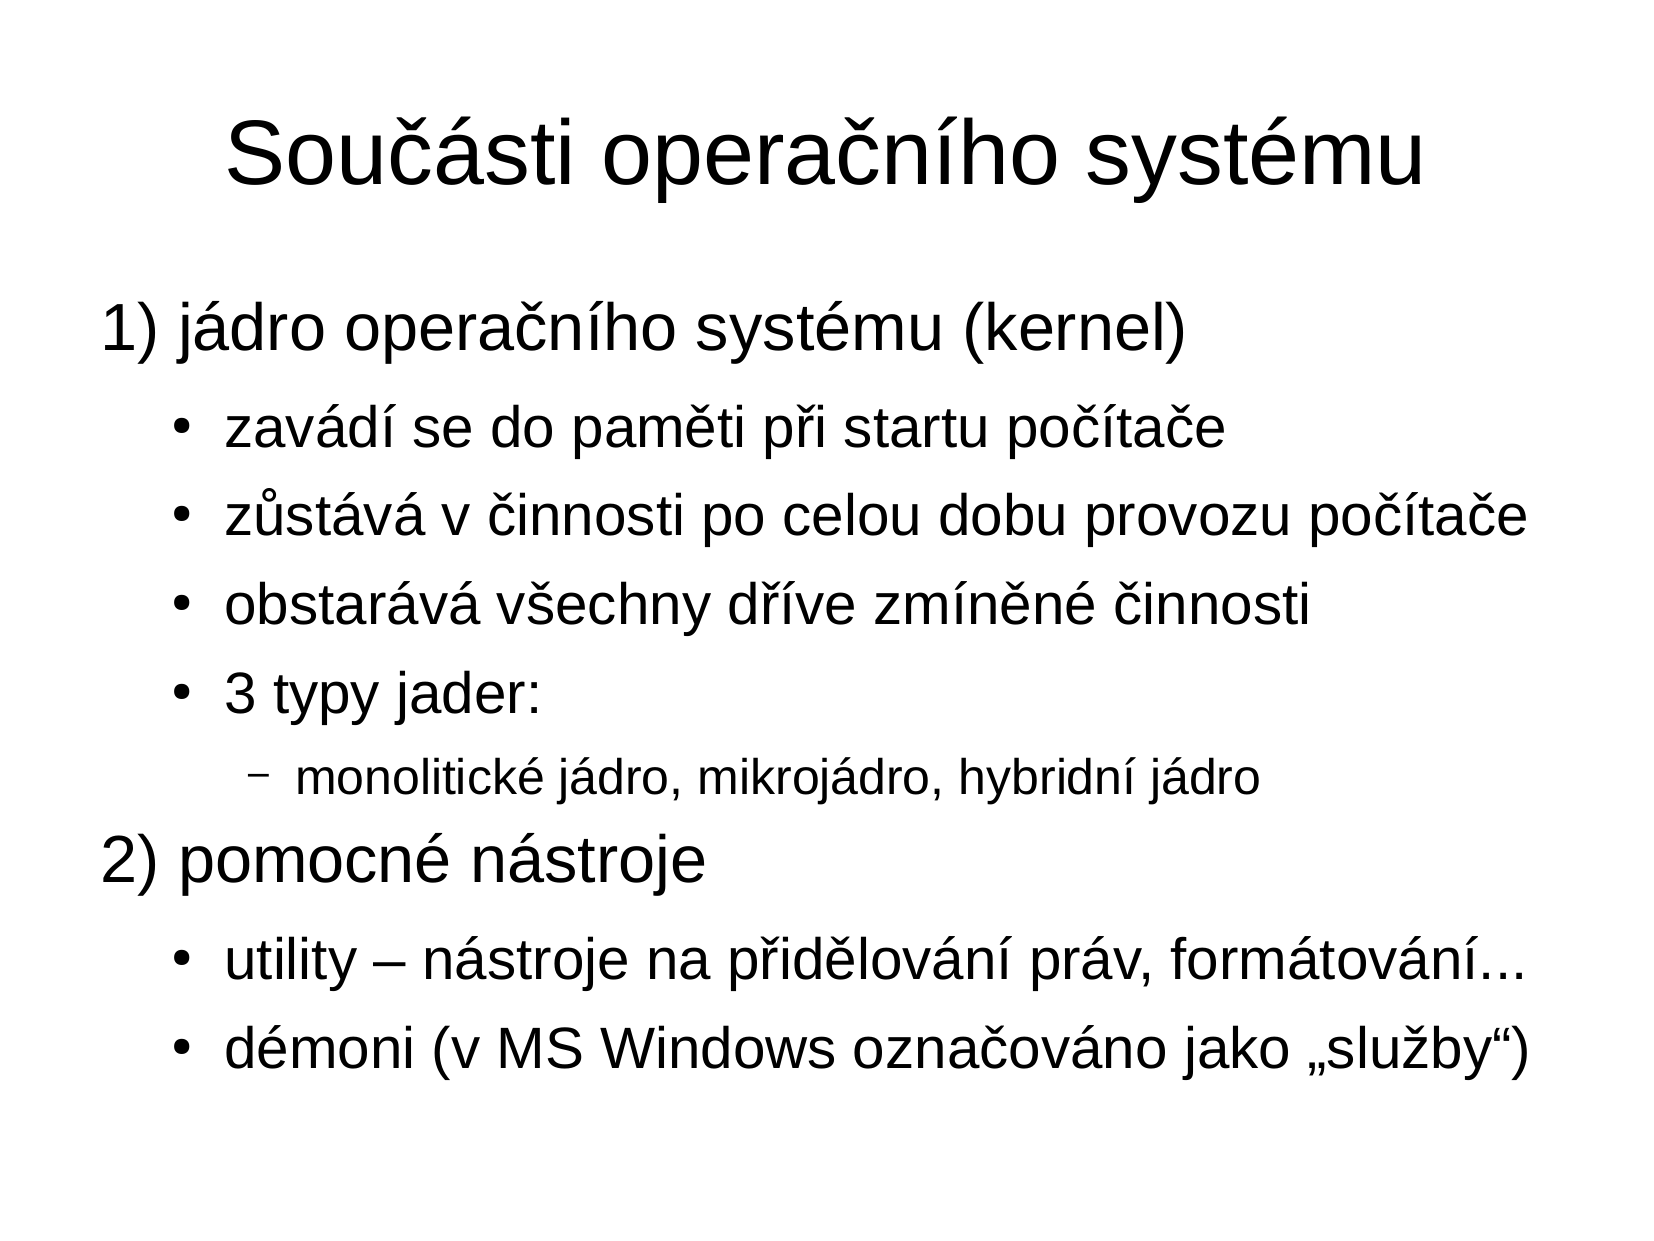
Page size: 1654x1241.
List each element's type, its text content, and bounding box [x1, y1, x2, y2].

title Součásti operačního systému [82, 56, 1571, 250]
list jádro operačního systému (kernel) zavádí se do paměti při startu počítače zůstává v činnosti po celou dobu provozu počítače obstarává všechny dříve zmíněné činnosti 3 typy jader: monolitické jádro, mikrojádro, hybridní jádro pomocné nástroje utility – nástroje na přidělování práv, formátování... démoni (v MS Windows označováno jako „služby“) [82, 290, 1571, 1094]
